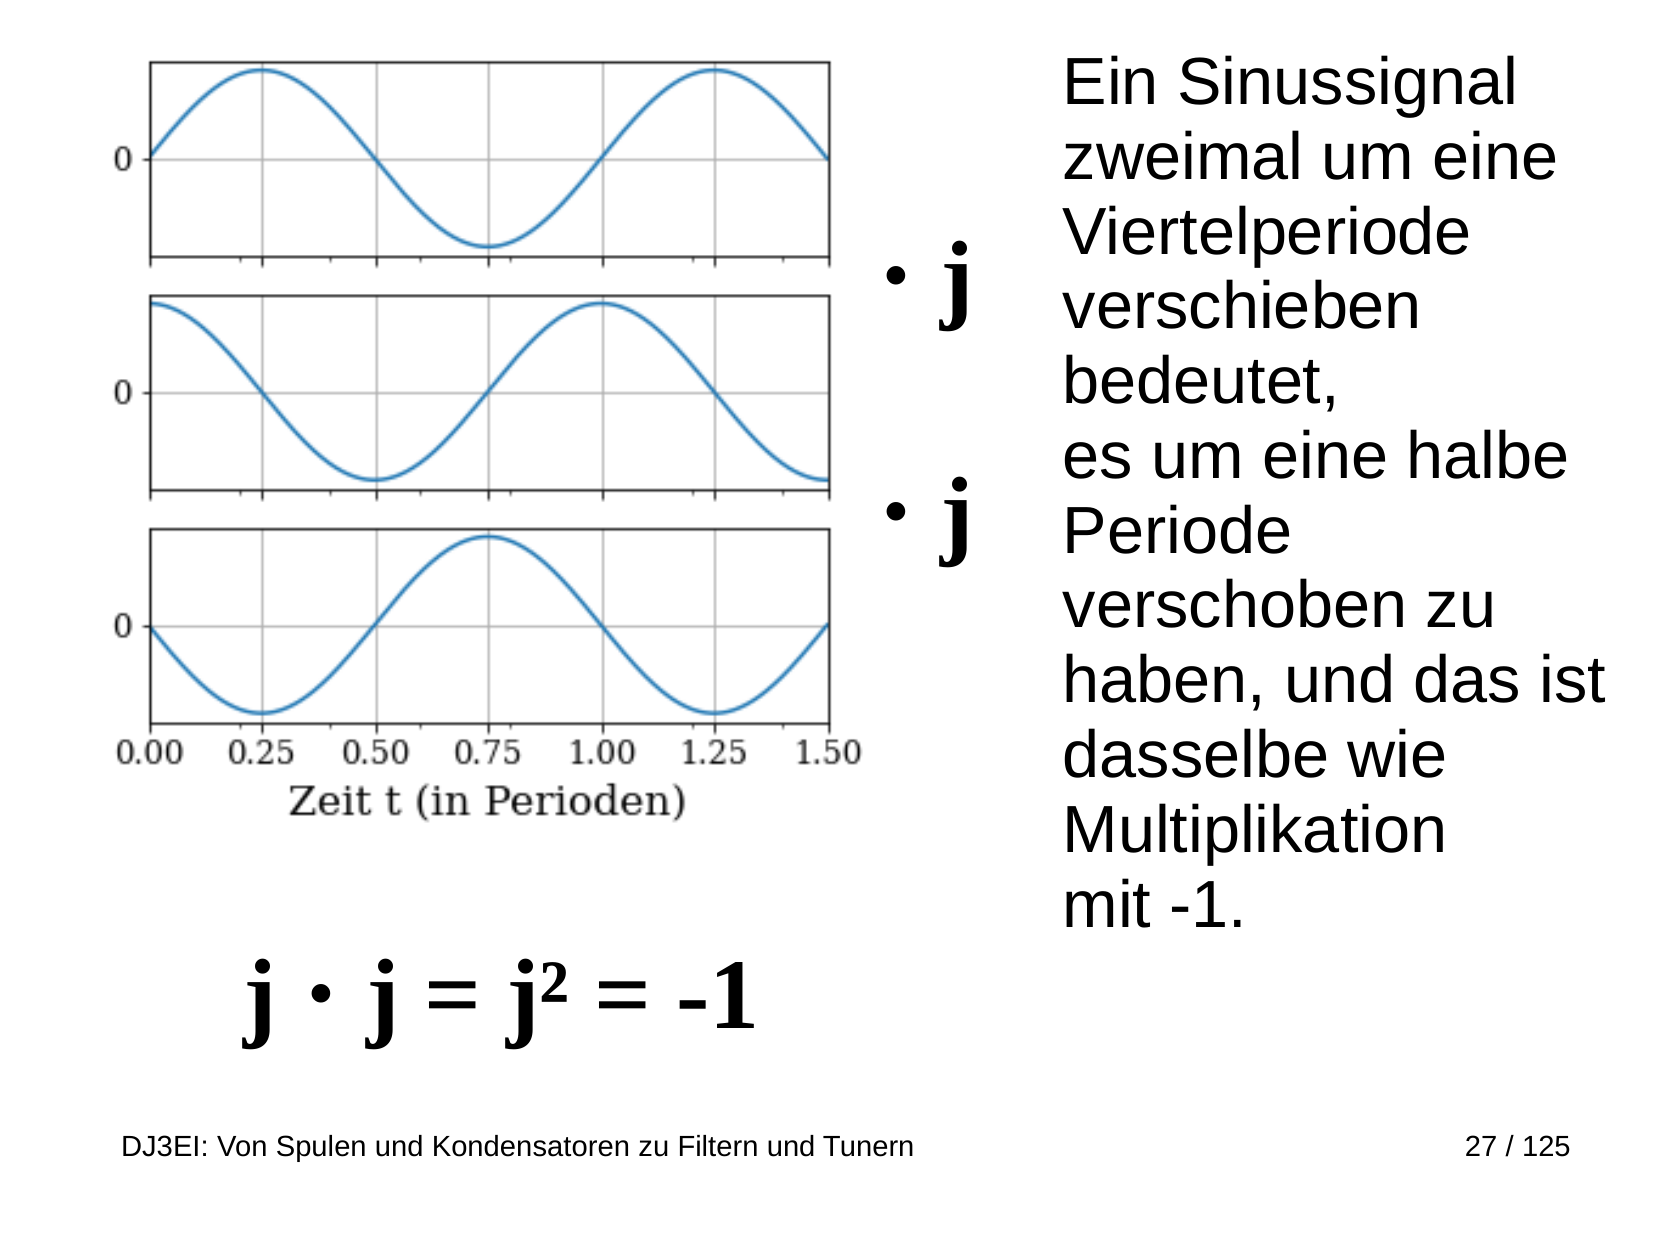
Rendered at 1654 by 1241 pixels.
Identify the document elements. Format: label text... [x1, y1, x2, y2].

text_box ⋅ j [861, 213, 989, 356]
title j ⋅ j = j² = -1 [70, 891, 934, 1099]
text_box ⋅ j [861, 450, 989, 592]
picture [94, 45, 880, 840]
text_box Ein Sinussignal zweimal um eine Viertelperiode verschieben bedeutet, es um eine halbe Periode verschoben zu haben, und das ist dasselbe wie Multiplikation mit -1. [1047, 36, 1627, 949]
